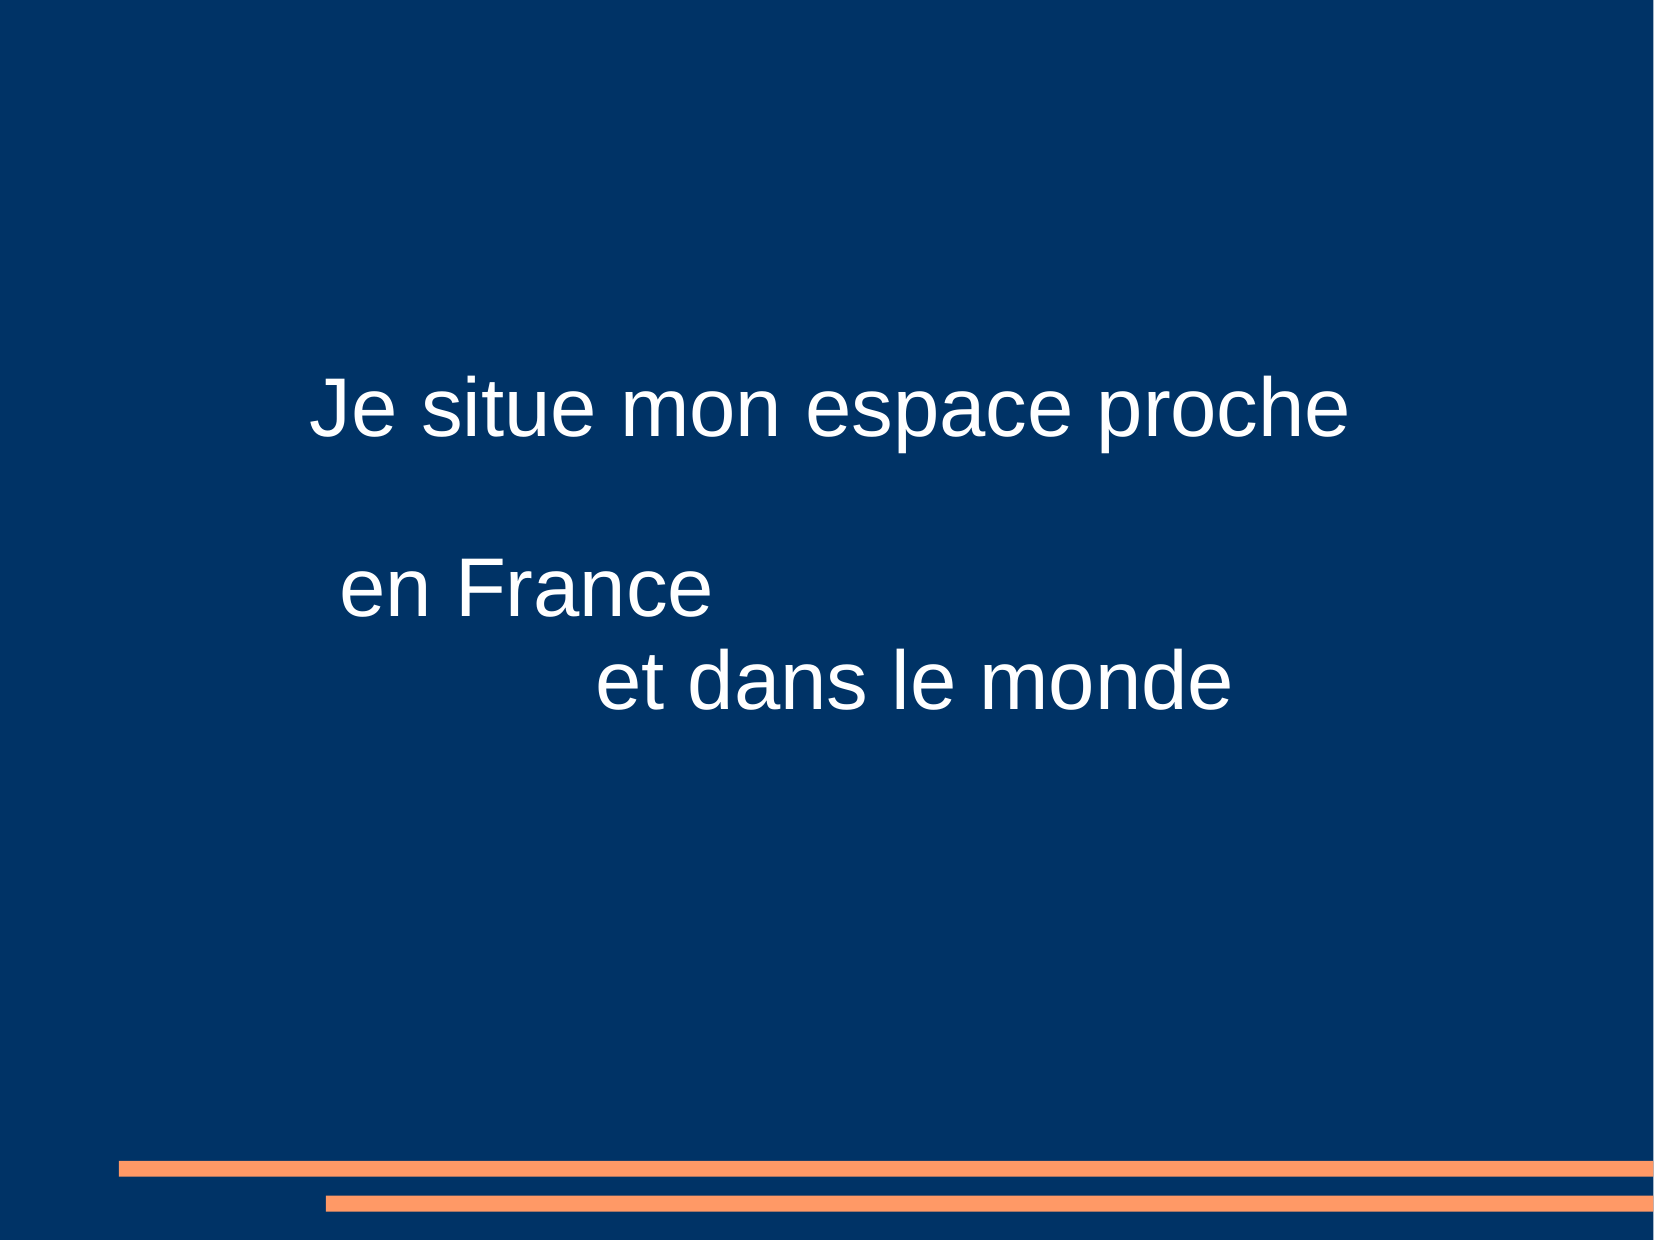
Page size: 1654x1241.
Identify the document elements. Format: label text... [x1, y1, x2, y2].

text_box Je situe mon espace proche [295, 354, 1388, 591]
text_box en France et dans le monde [324, 533, 1477, 768]
